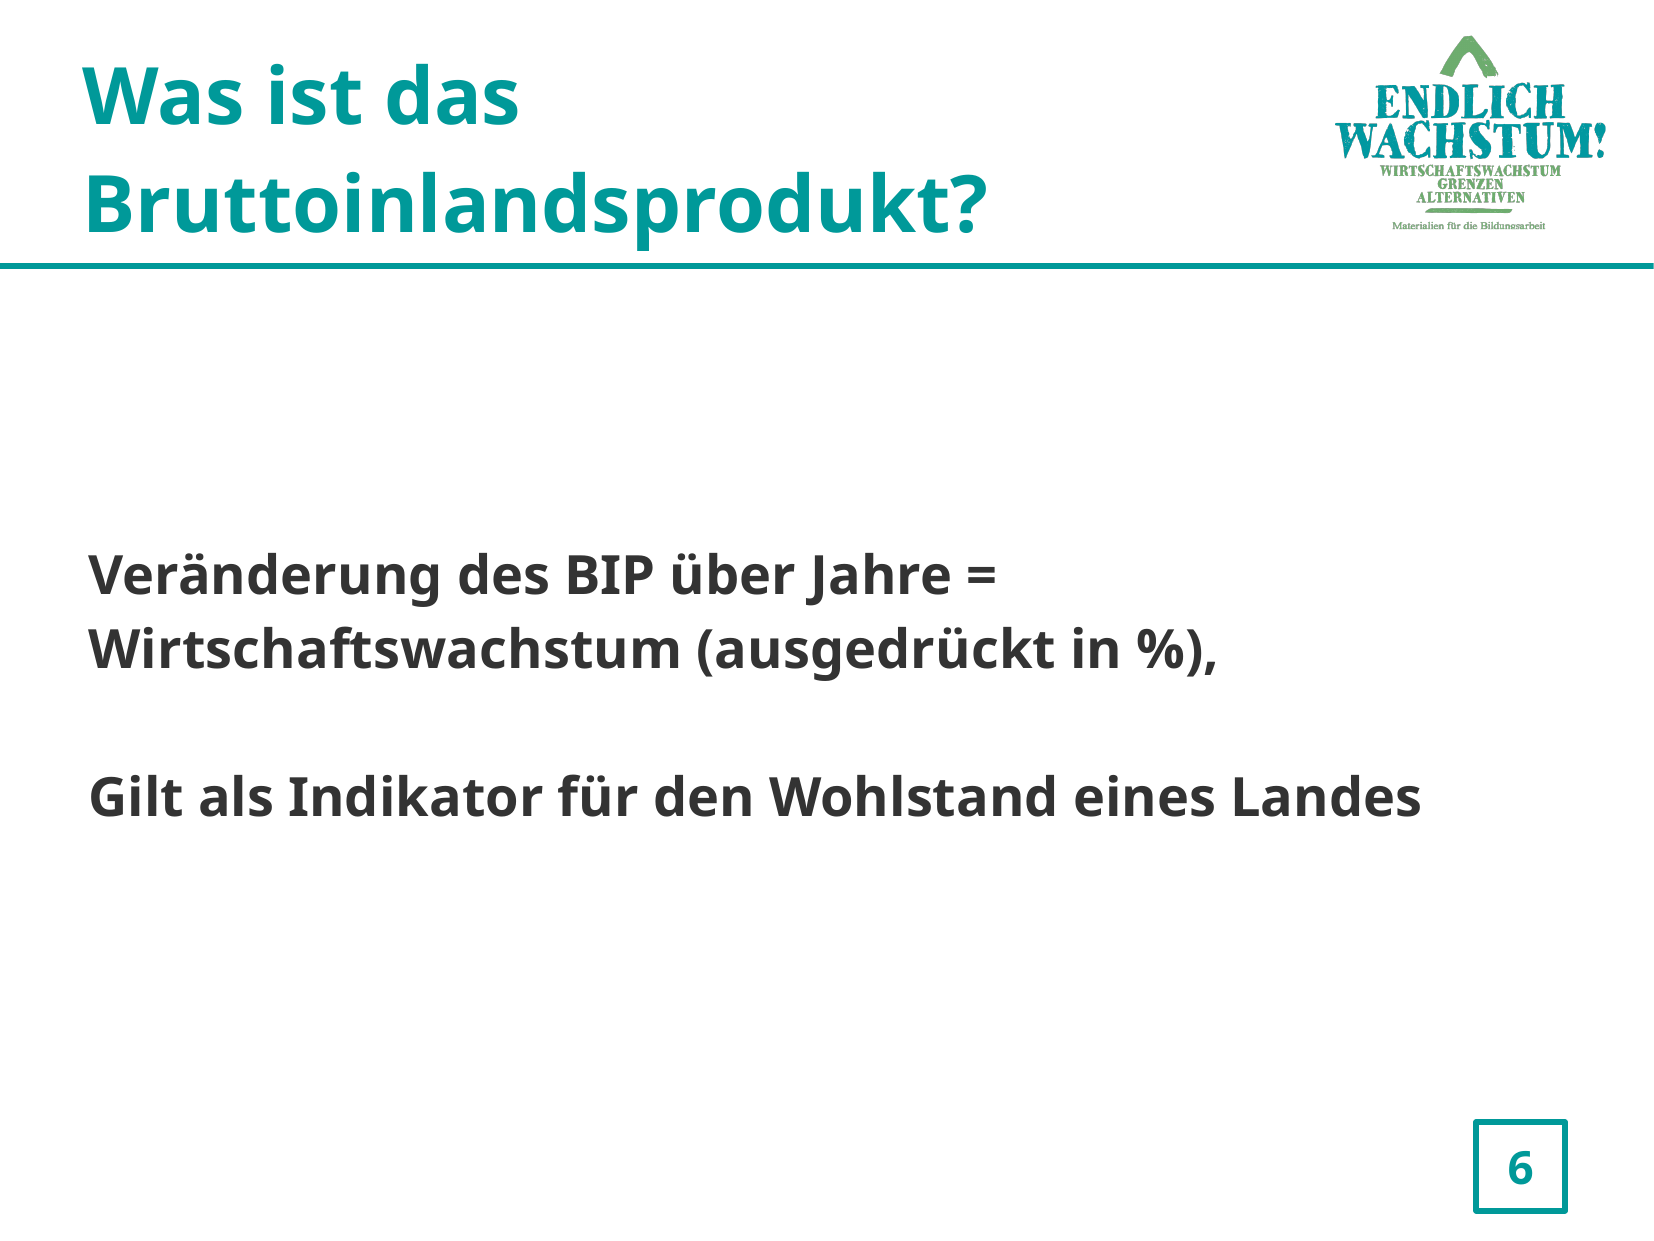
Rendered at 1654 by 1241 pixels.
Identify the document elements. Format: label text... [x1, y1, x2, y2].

picture [1334, 35, 1607, 231]
subtitle Veränderung des BIP über Jahre = Wirtschaftswachstum (ausgedrückt in %), Gilt als Indikator für den Wohlstand eines Landes [88, 468, 1577, 901]
title Was ist das Bruttoinlandsprodukt? [82, 55, 1300, 241]
